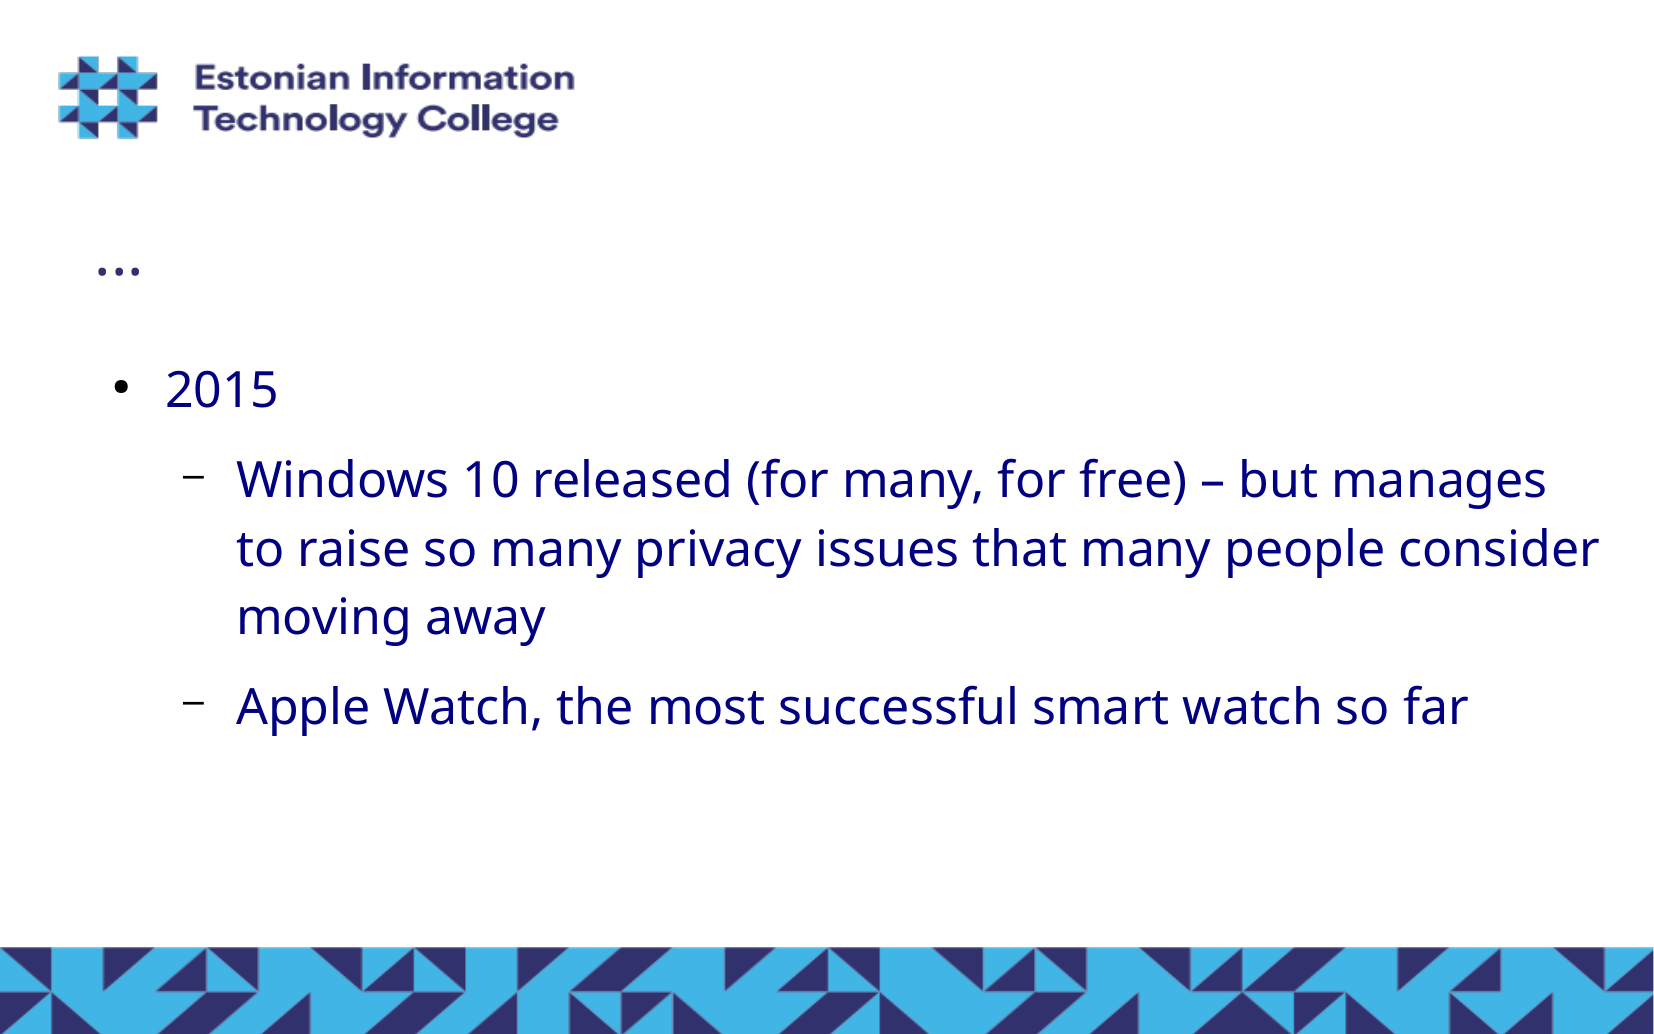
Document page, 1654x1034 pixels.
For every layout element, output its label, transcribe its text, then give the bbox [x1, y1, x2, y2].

title ... [94, 165, 1231, 338]
list 2015 Windows 10 released (for many, for free) – but manages to raise so many privacy issues that many people consider moving away Apple Watch, the most successful smart watch so far [94, 354, 1607, 922]
